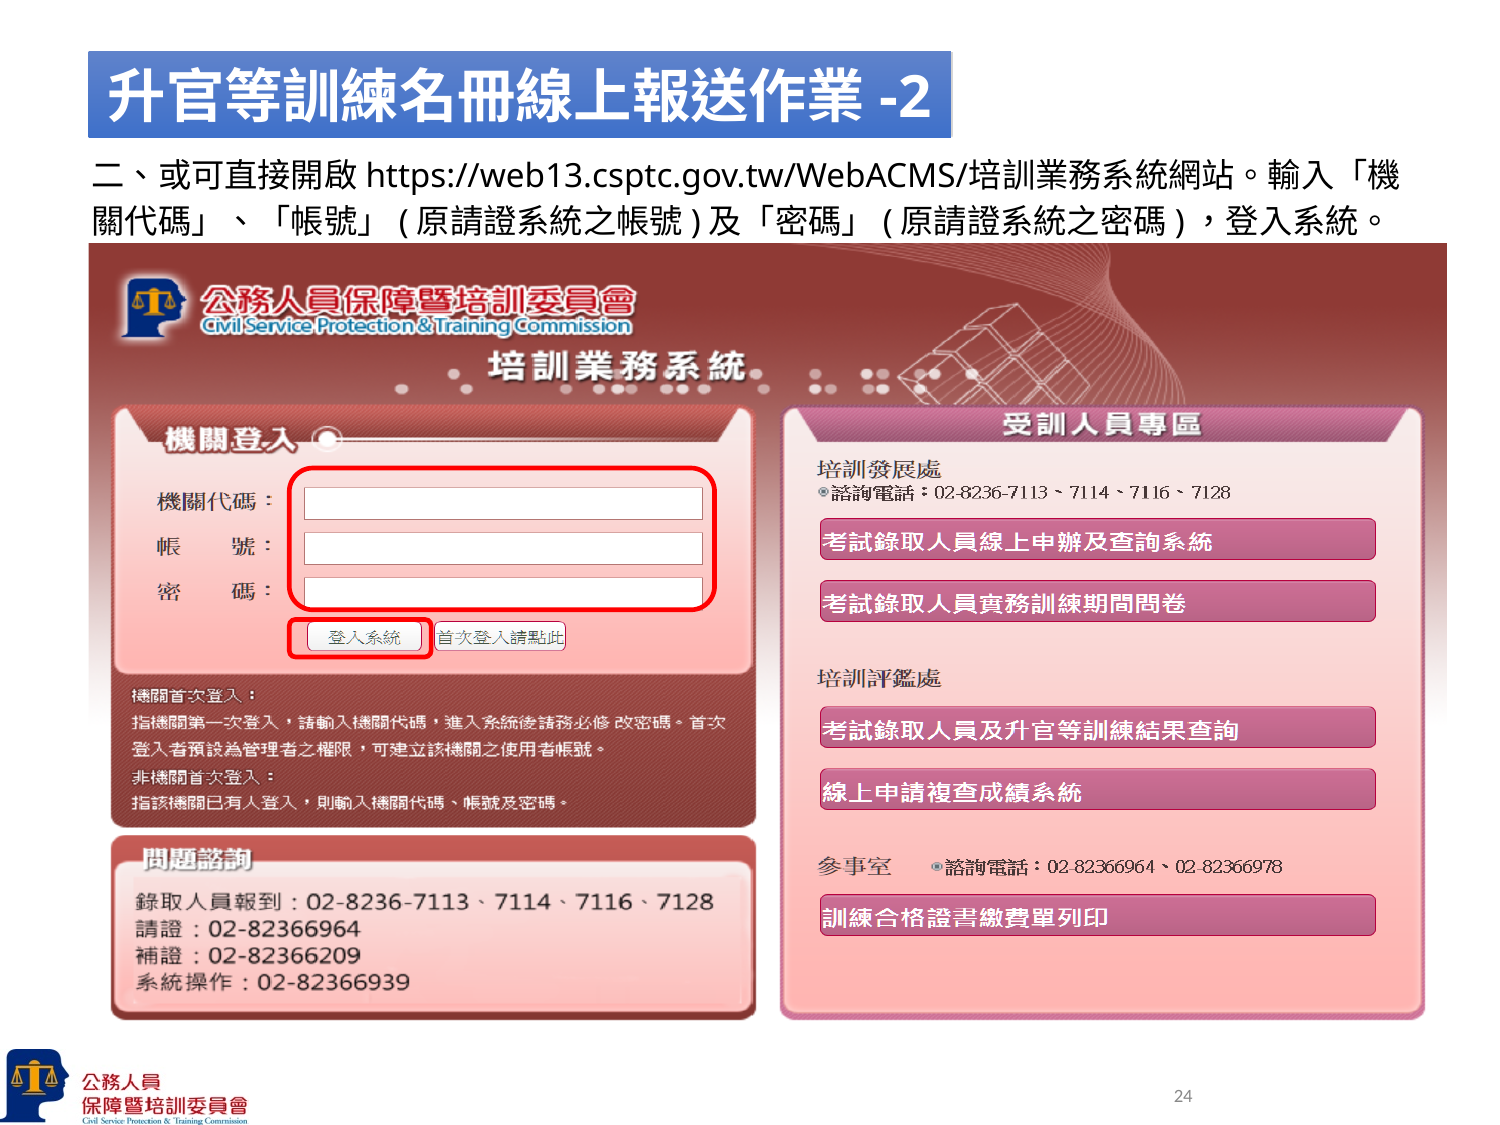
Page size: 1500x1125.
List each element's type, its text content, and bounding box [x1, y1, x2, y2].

text_box 二、或可直接開啟https://web13.csptc.gov.tw/WebACMS/培訓業務系統網站。輸入「機關代碼」、「帳號」(原請證系統之帳號)及「密碼」(原請證系統之密碼)，登入系統。 [77, 147, 1423, 292]
text_box 升官等訓練名冊線上報送作業-2 [88, 51, 951, 138]
text_box 28 [1158, 1065, 1497, 1125]
picture [88, 243, 1447, 1038]
